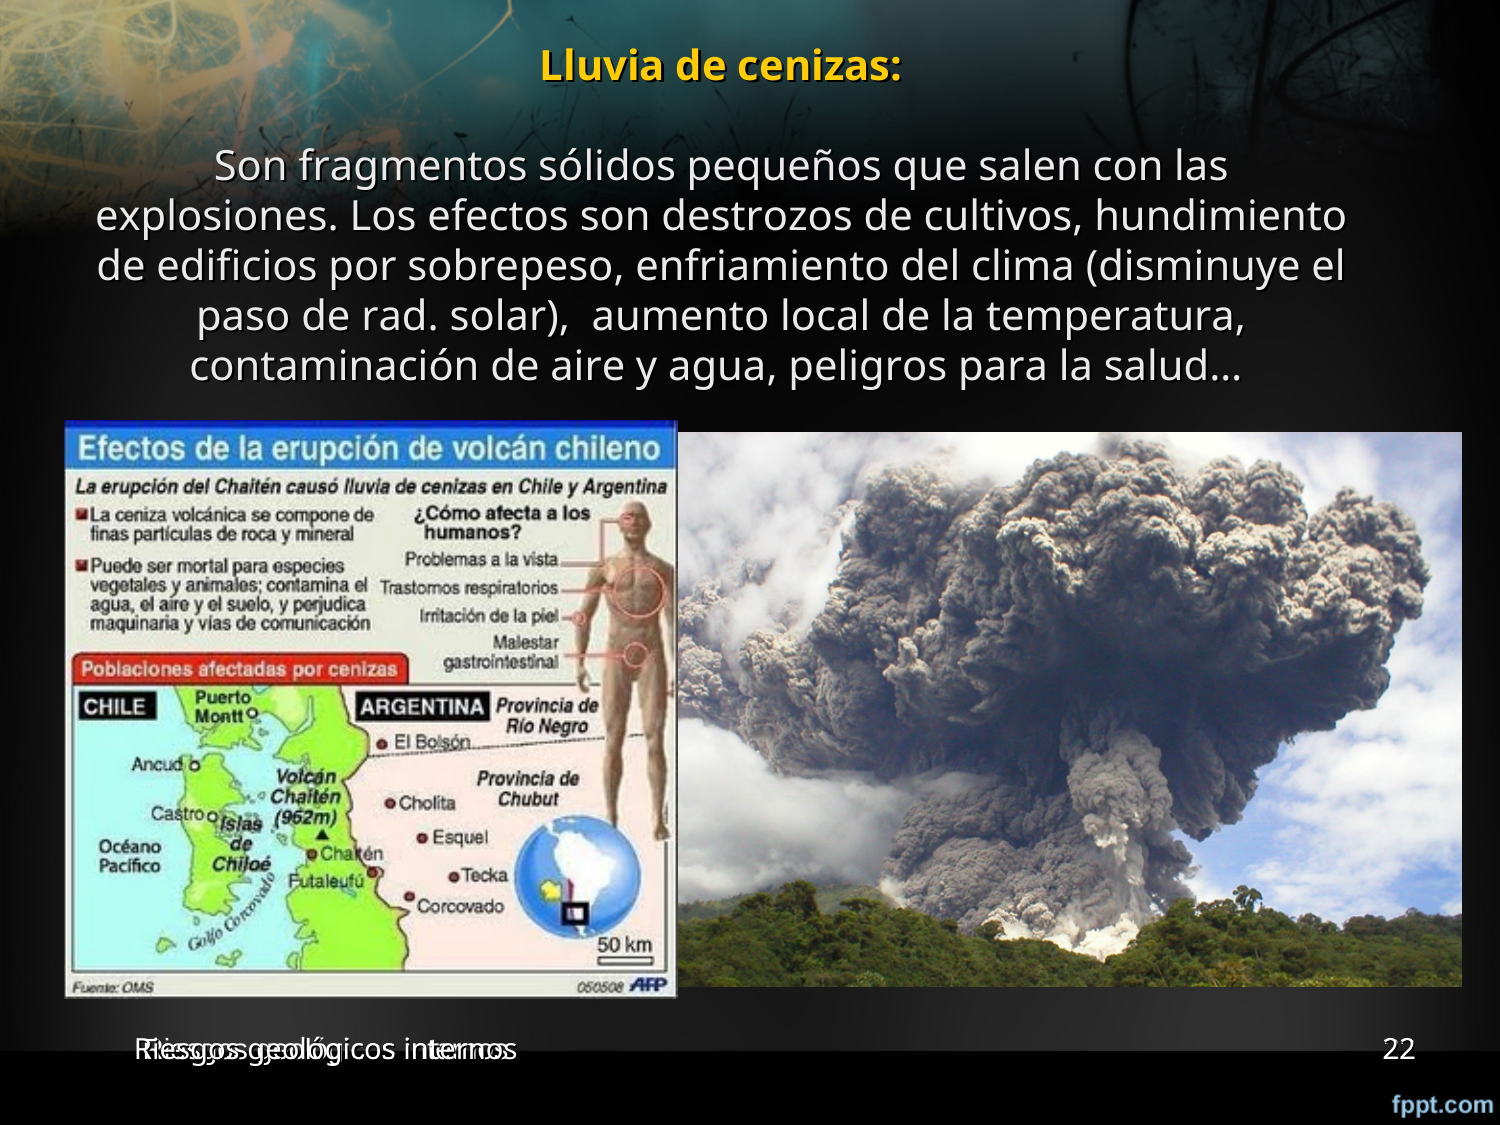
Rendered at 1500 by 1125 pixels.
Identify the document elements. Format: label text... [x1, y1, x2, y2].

picture [0, 0, 1500, 1125]
text_box <número> [1080, 1023, 1431, 1102]
text_box Lluvia de cenizas: Son fragmentos sólidos pequeños que salen con las explosiones. Los efectos son destrozos de cultivos, hundimiento de edificios por sobrepeso, enfriamiento del clima (disminuye el paso de rad. solar), aumento local de la temperatura, contaminación de aire y agua, peligros para la salud… [76, 31, 1366, 397]
text_box Riesgos geológicos internos [88, 1023, 564, 1102]
